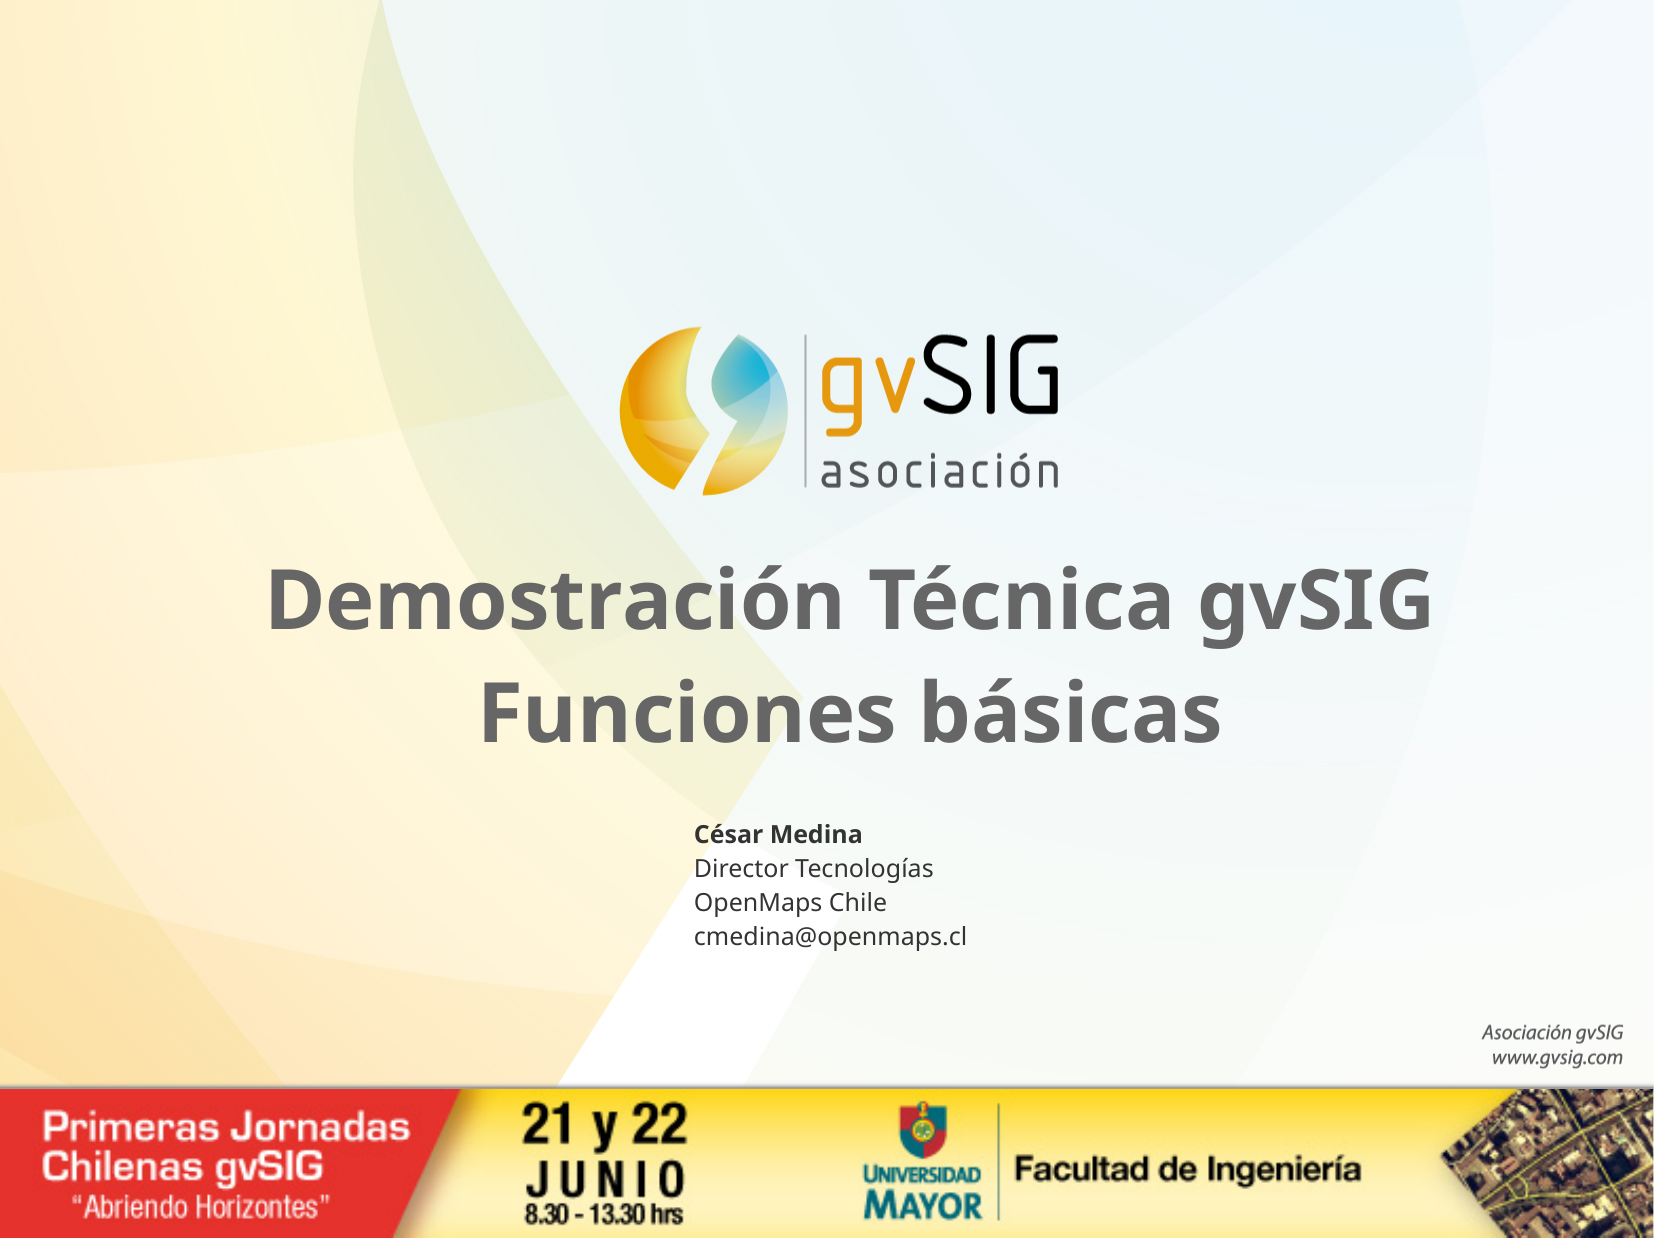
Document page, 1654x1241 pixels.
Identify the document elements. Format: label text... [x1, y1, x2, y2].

title Demostración Técnica gvSIG Funciones básicas [135, 556, 1565, 751]
text_box César Medina Director Tecnologías OpenMaps Chile cmedina@openmaps.cl [679, 808, 1211, 941]
picture [0, 0, 1654, 1241]
